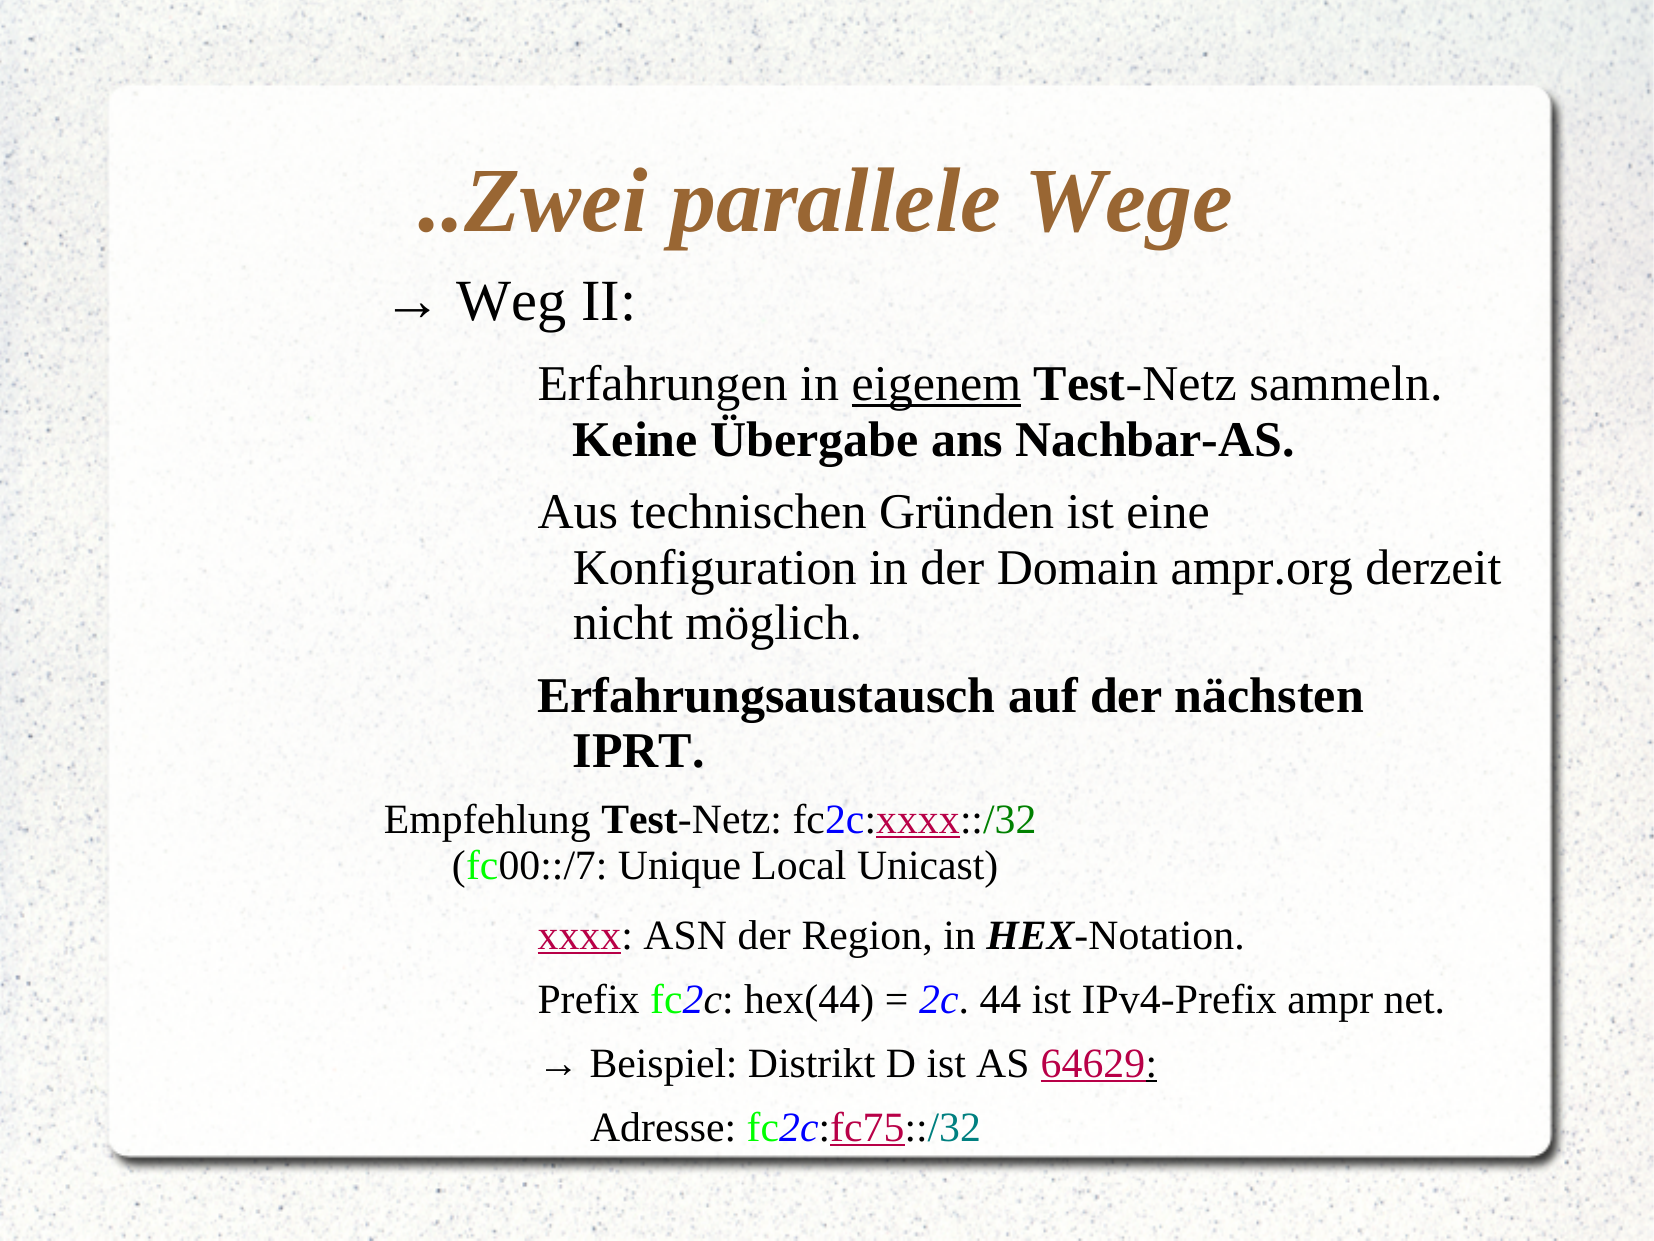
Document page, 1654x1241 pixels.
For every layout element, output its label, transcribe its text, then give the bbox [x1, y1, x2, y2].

picture [0, 0, 1654, 1241]
title ..Zwei parallele Wege [118, 104, 1536, 297]
list → Weg II: Erfahrungen in eigenem Test-Netz sammeln. Keine Übergabe ans Nachbar-AS. Aus technischen Gründen ist eine Konfiguration in der Domain ampr.org derzeit nicht möglich. Erfahrungsaustausch auf der nächsten IPRT. Empfehlung Test-Netz: fc2c:xxxx::/32 (fc00::/7: Unique Local Unicast) xxxx: ASN der Region, in HEX-Notation. Prefix fc2c: hex(44) = 2c. 44 ist IPv4-Prefix ampr net. → Beispiel: Distrikt D ist AS 64629: Adresse: fc2c:fc75::/32 [147, 268, 1506, 1151]
